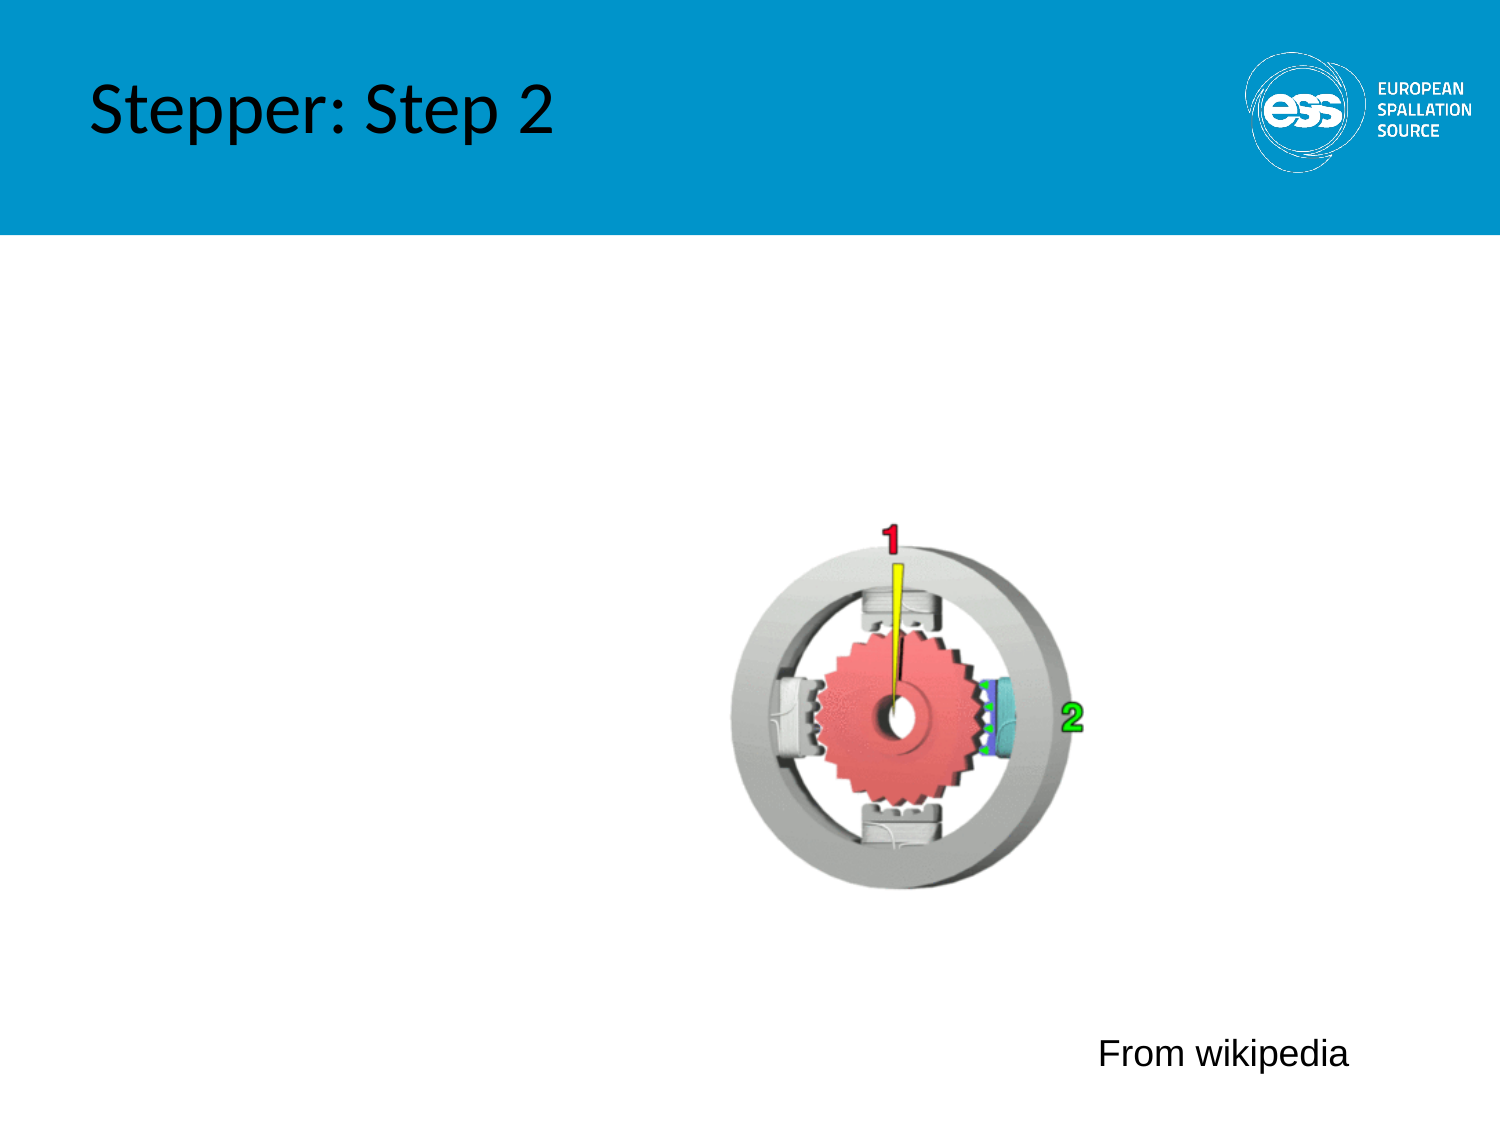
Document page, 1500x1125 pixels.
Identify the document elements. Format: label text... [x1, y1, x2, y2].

picture [1264, 94, 1342, 127]
picture [1398, 109, 1406, 115]
picture [1443, 86, 1450, 93]
picture [1422, 125, 1428, 134]
picture [1423, 83, 1430, 94]
picture [1409, 104, 1415, 115]
picture [1379, 83, 1385, 94]
title Stepper: Step 2 [75, 50, 1247, 239]
picture [1432, 125, 1438, 136]
picture [692, 512, 1106, 926]
picture [1418, 104, 1423, 115]
picture [1389, 104, 1393, 115]
picture [1436, 104, 1444, 115]
text_box From wikipedia [1083, 1025, 1366, 1083]
picture [1400, 83, 1407, 94]
picture [1454, 83, 1458, 94]
